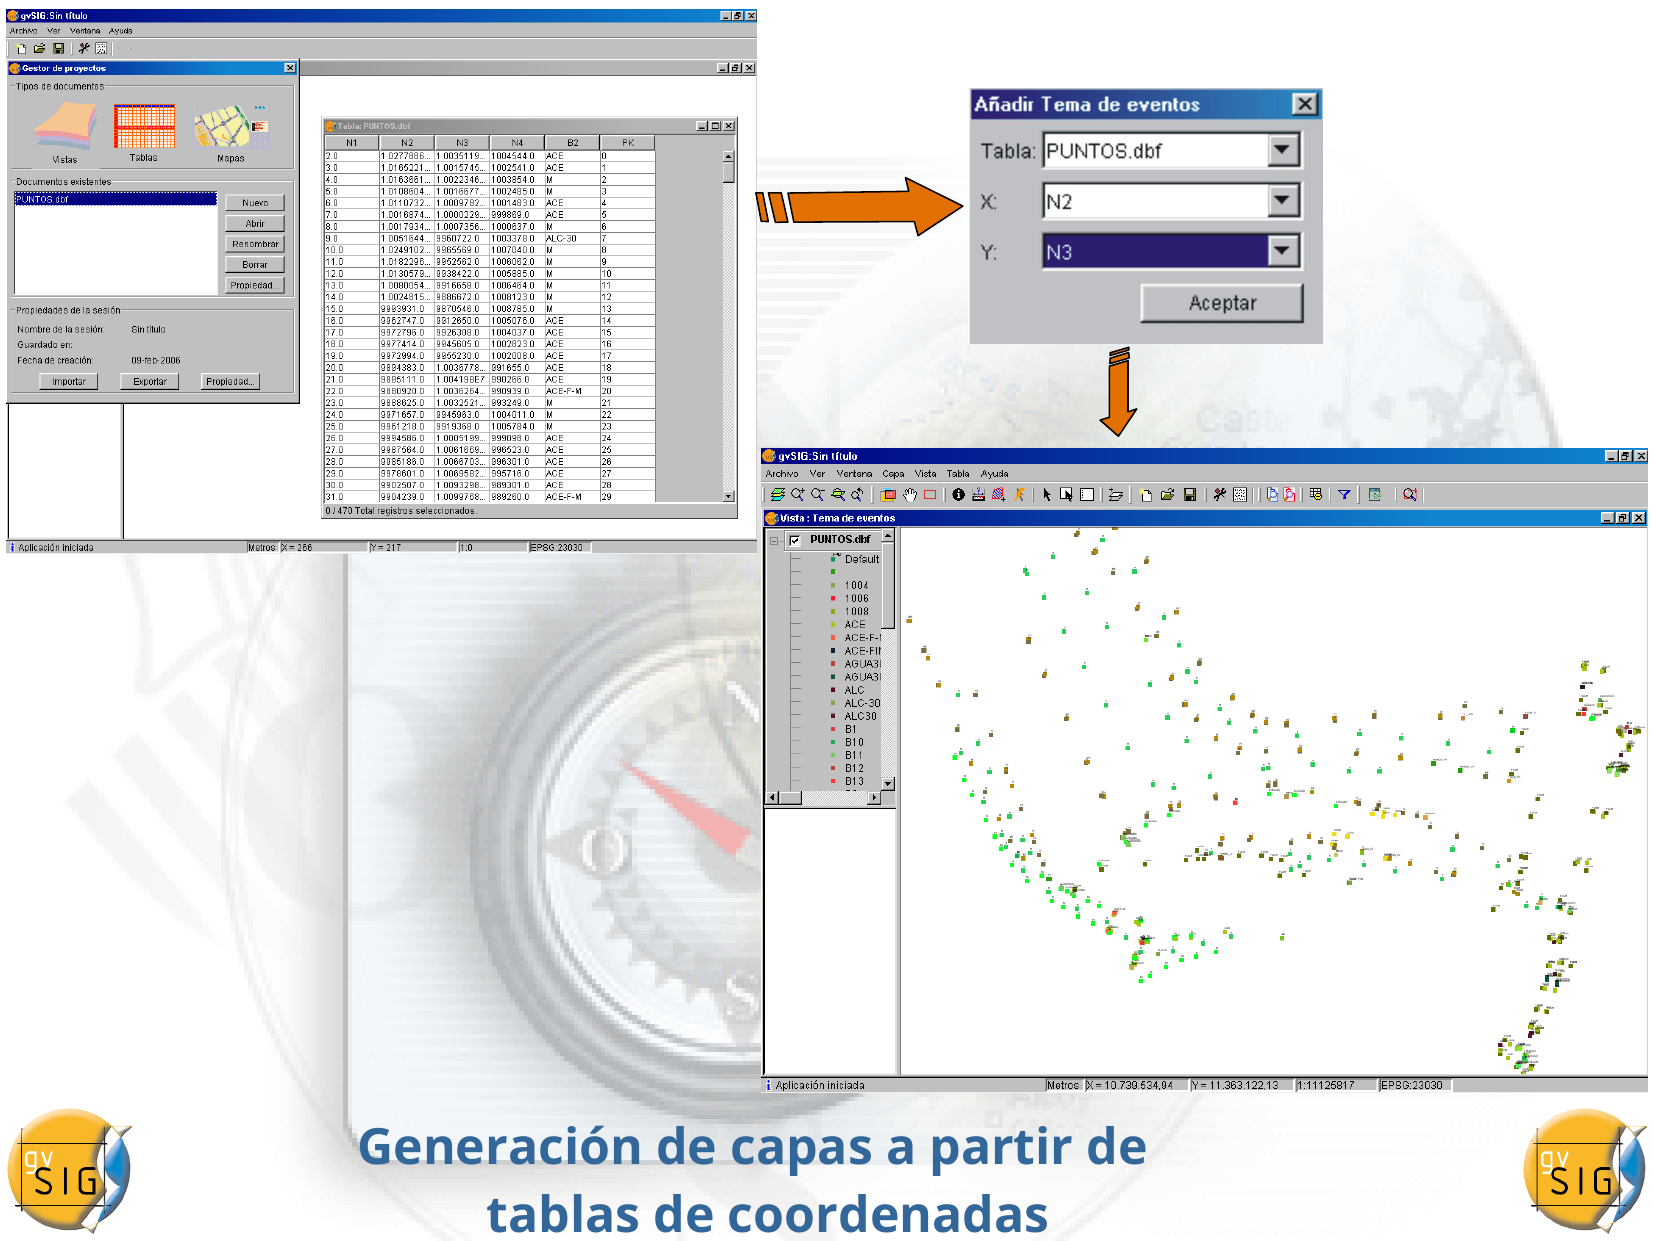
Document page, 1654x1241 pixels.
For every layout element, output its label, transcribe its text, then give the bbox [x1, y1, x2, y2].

picture [5, 1107, 133, 1235]
text_box [768, 192, 788, 223]
text_box [755, 192, 769, 222]
list Generación de capas a partir de tablas de coordenadas [295, 1111, 1211, 1225]
picture [968, 88, 1323, 344]
picture [1521, 1107, 1648, 1235]
text_box [787, 177, 963, 236]
picture [761, 448, 1648, 1093]
text_box [1100, 352, 1137, 437]
picture [6, 9, 757, 554]
text_box [1110, 347, 1129, 356]
